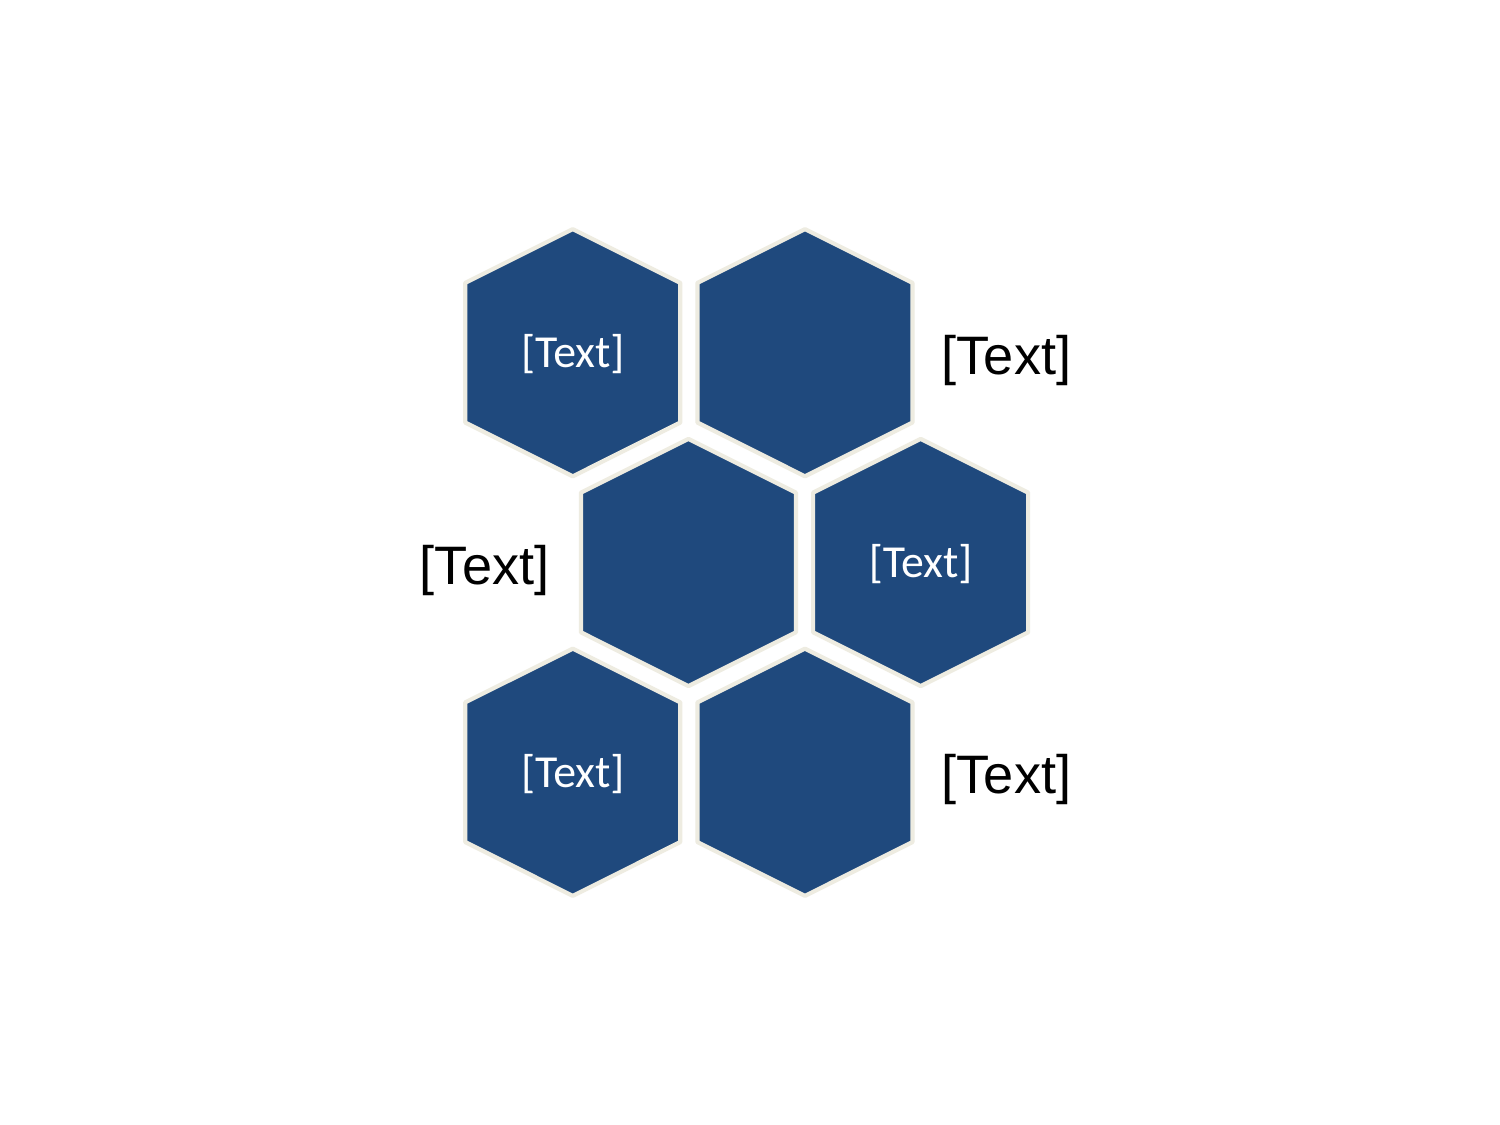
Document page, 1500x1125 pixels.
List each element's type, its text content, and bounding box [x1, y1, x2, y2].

text_box [Text] [305, 488, 573, 637]
text_box [697, 229, 913, 477]
text_box [Text] [919, 698, 1195, 847]
text_box [Text] [919, 278, 1195, 427]
text_box [580, 438, 796, 687]
text_box [Text] [465, 229, 681, 477]
text_box [Text] [465, 648, 681, 896]
text_box [697, 648, 913, 896]
text_box [Text] [813, 438, 1029, 687]
